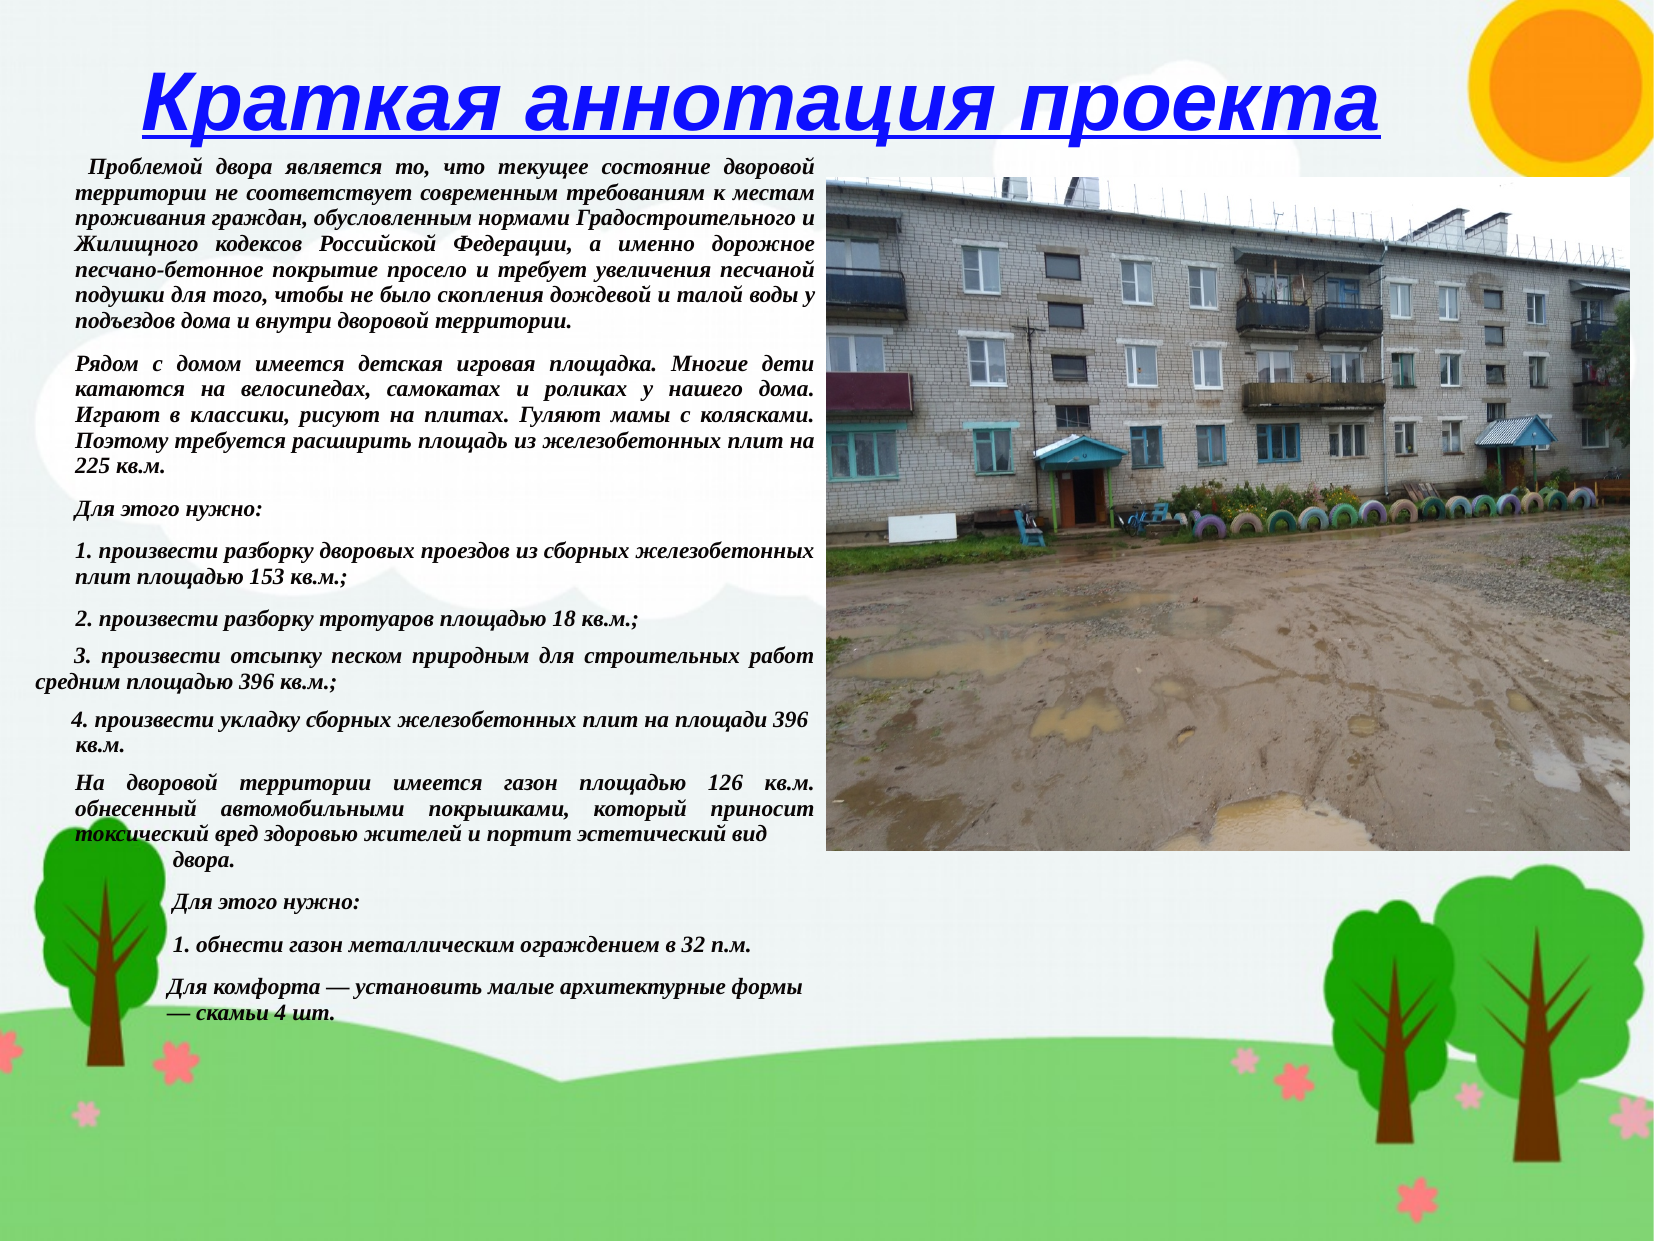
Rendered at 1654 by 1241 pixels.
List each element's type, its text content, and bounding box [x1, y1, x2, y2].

list Проблемой двора является то, что текущее состояние дворовой территории не соответствует современным требованиям к местам проживания граждан, обусловленным нормами Градостроительного и Жилищного кодексов Российской Федерации, а именно дорожное песчано-бетонное покрытие просело и требует увеличения песчаной подушки для того, чтобы не было скопления дождевой и талой воды у подъездов дома и внутри дворовой территории. Рядом с домом имеется детская игровая площадка. Многие дети катаются на велосипедах, самокатах и роликах у нашего дома. Играют в классики, рисуют на плитах. Гуляют мамы с колясками. Поэтому требуется расширить площадь из железобетонных плит на 225 кв.м. Для этого нужно: 1. произвести разборку дворовых проездов из сборных железобетонных плит площадью 153 кв.м.; 2. произвести разборку тротуаров площадью 18 кв.м.; 3. произвести отсыпку песком природным для строительных работ средним площадью 396 кв.м.; 4. произвести укладку сборных железобетонных плит на площади 396 кв.м. На дворовой территории имеется газон площадью 126 кв.м. обнесенный автомобильными покрышками, который приносит токсический вред здоровью жителей и портит эстетический вид двора. Для этого нужно: 1. обнести газон металлическим ограждением в 32 п.м. Для комфорта — установить малые архитектурные формы — скамьи 4 шт. [35, 153, 815, 1075]
picture [0, 0, 1654, 1241]
title Краткая аннотация проекта [141, 49, 1489, 154]
